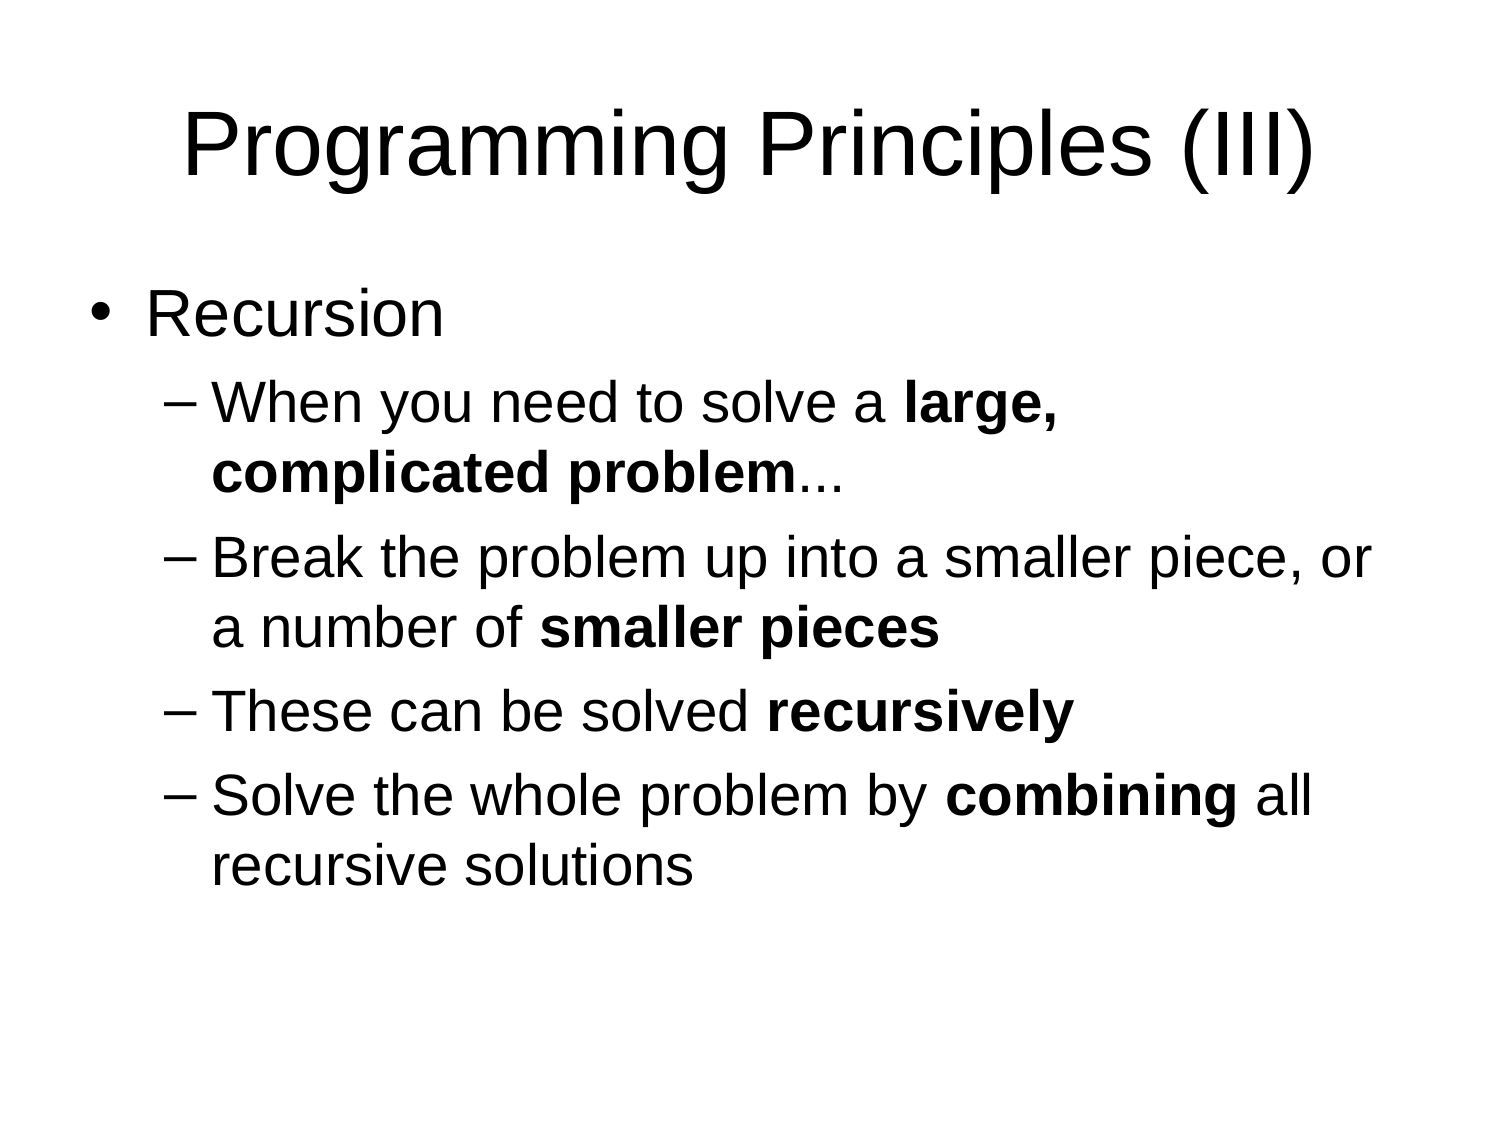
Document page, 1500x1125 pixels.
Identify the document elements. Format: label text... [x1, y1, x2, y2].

title Programming Principles (III) [75, 45, 1426, 233]
list Recursion When you need to solve a large, complicated problem... Break the problem up into a smaller piece, or a number of smaller pieces These can be solved recursively Solve the whole problem by combining all recursive solutions [75, 262, 1426, 1005]
